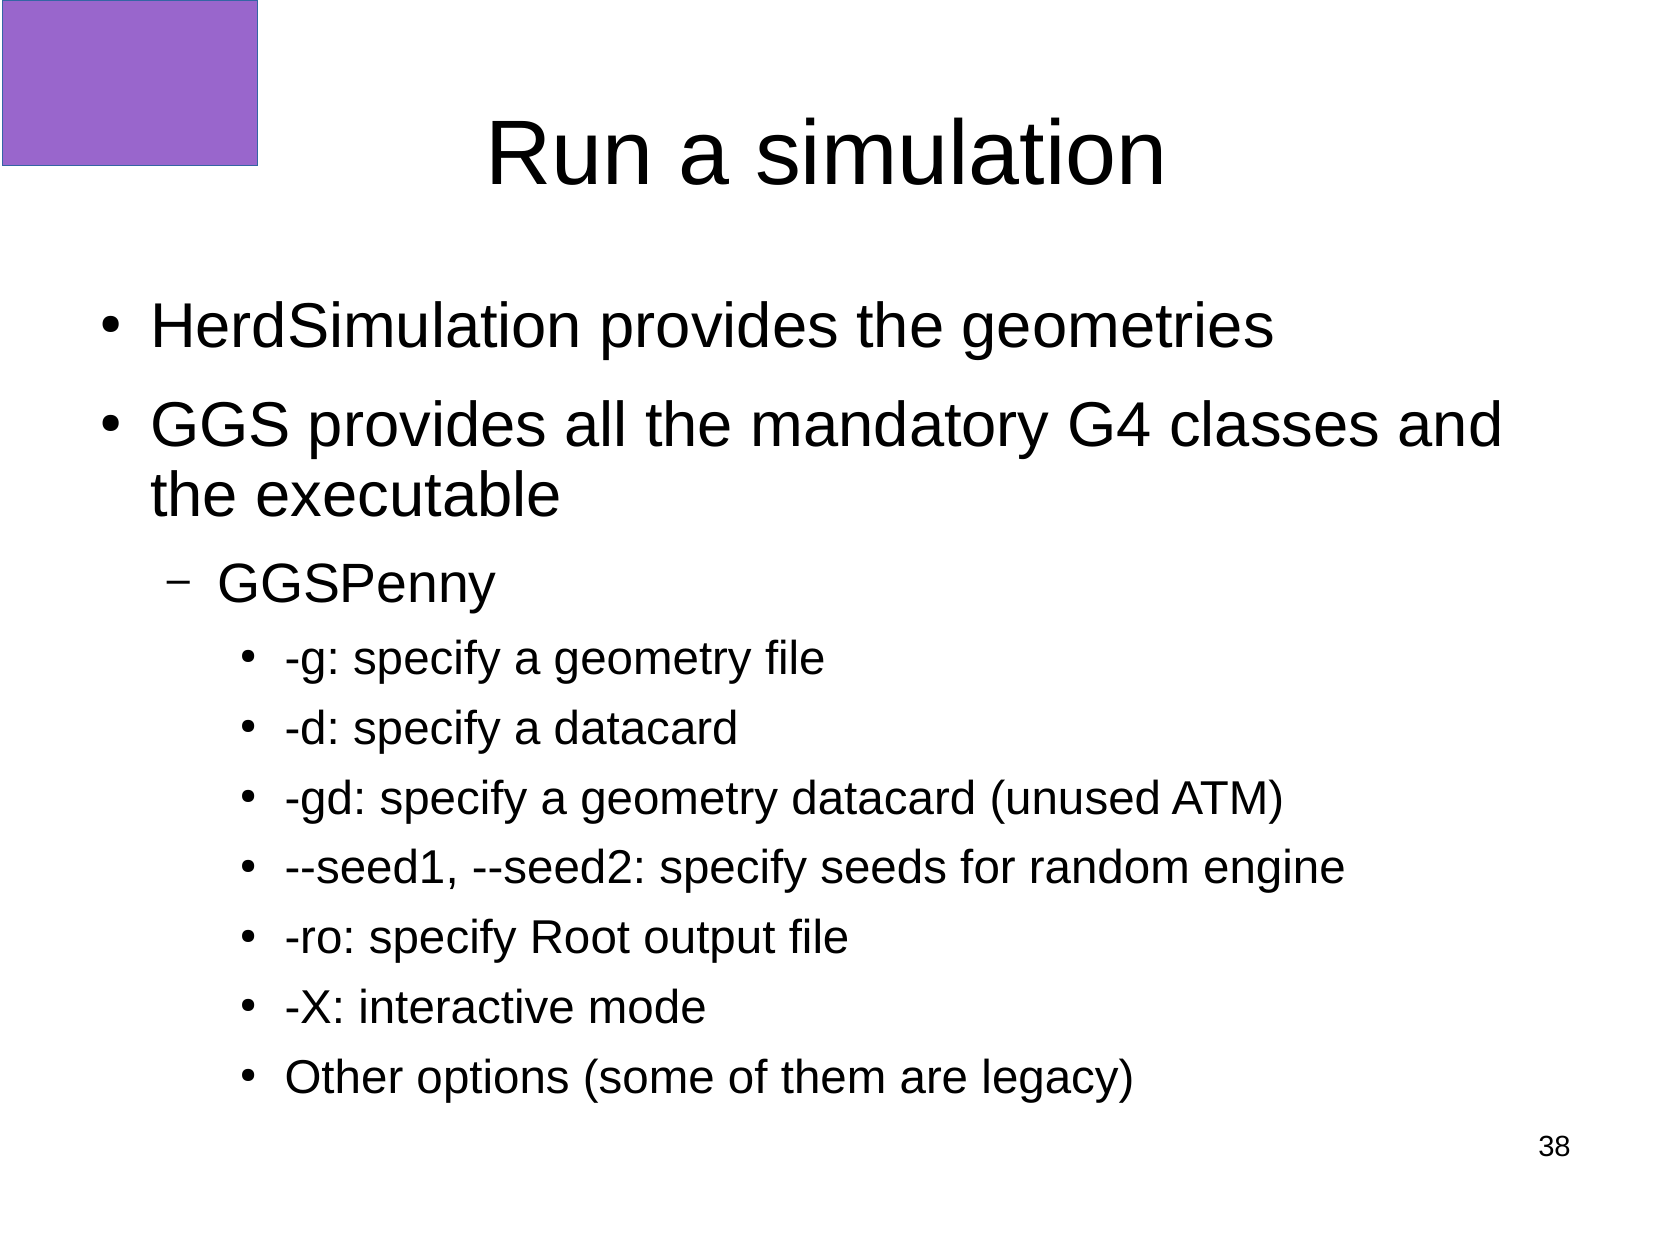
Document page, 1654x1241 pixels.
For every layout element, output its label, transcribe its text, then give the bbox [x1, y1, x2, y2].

title Run a simulation [82, 49, 1571, 257]
text_box [2, 0, 258, 166]
list HerdSimulation provides the geometries GGS provides all the mandatory G4 classes and the executable GGSPenny -g: specify a geometry file -d: specify a datacard -gd: specify a geometry datacard (unused ATM) --seed1, --seed2: specify seeds for random engine -ro: specify Root output file -X: interactive mode Other options (some of them are legacy) [82, 290, 1571, 1111]
